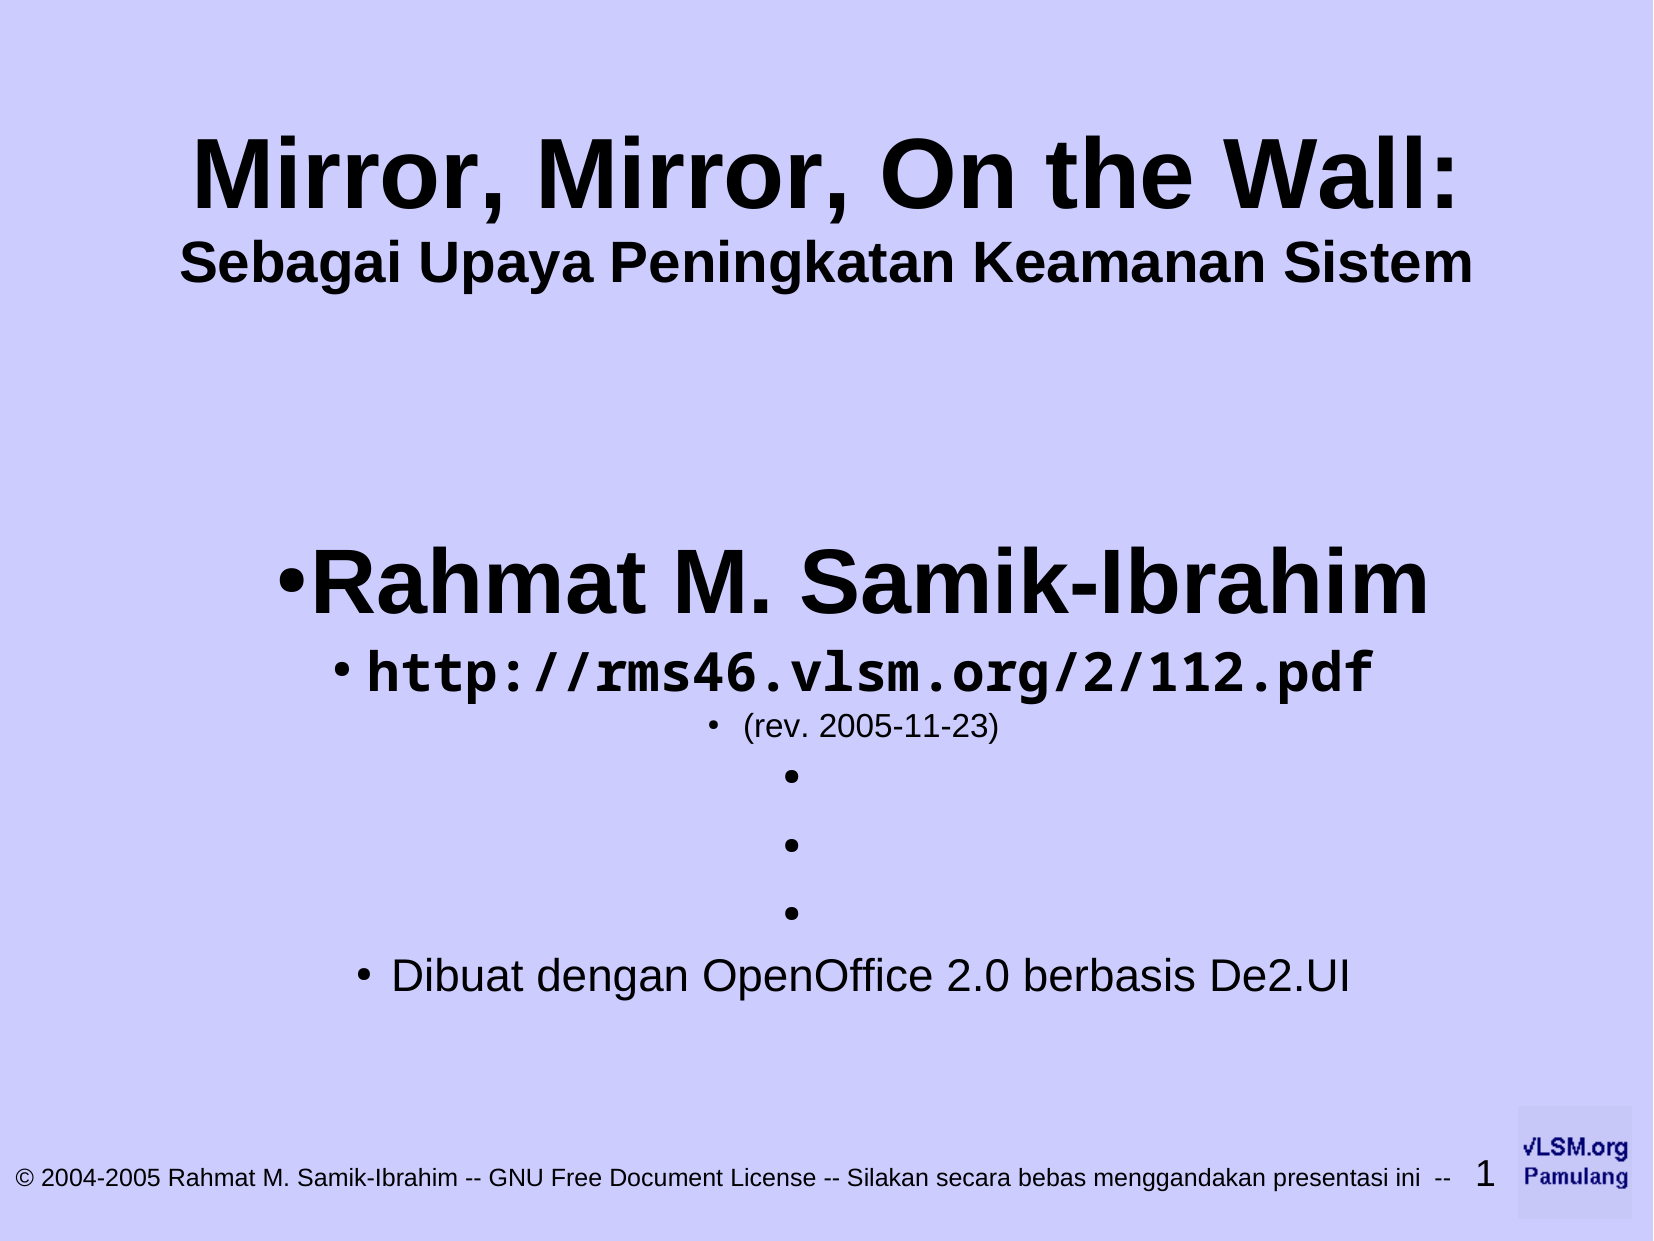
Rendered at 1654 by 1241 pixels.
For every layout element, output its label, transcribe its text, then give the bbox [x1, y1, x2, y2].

subtitle Rahmat M. Samik-Ibrahim http://rms46.vlsm.org/2/112.pdf (rev. 2005-11-23) Dibuat dengan OpenOffice 2.0 berbasis De2.UI [81, 490, 1556, 1042]
title Mirror, Mirror, On the Wall: Sebagai Upaya Peningkatan Keamanan Sistem [121, 72, 1533, 341]
picture [1518, 1106, 1632, 1219]
